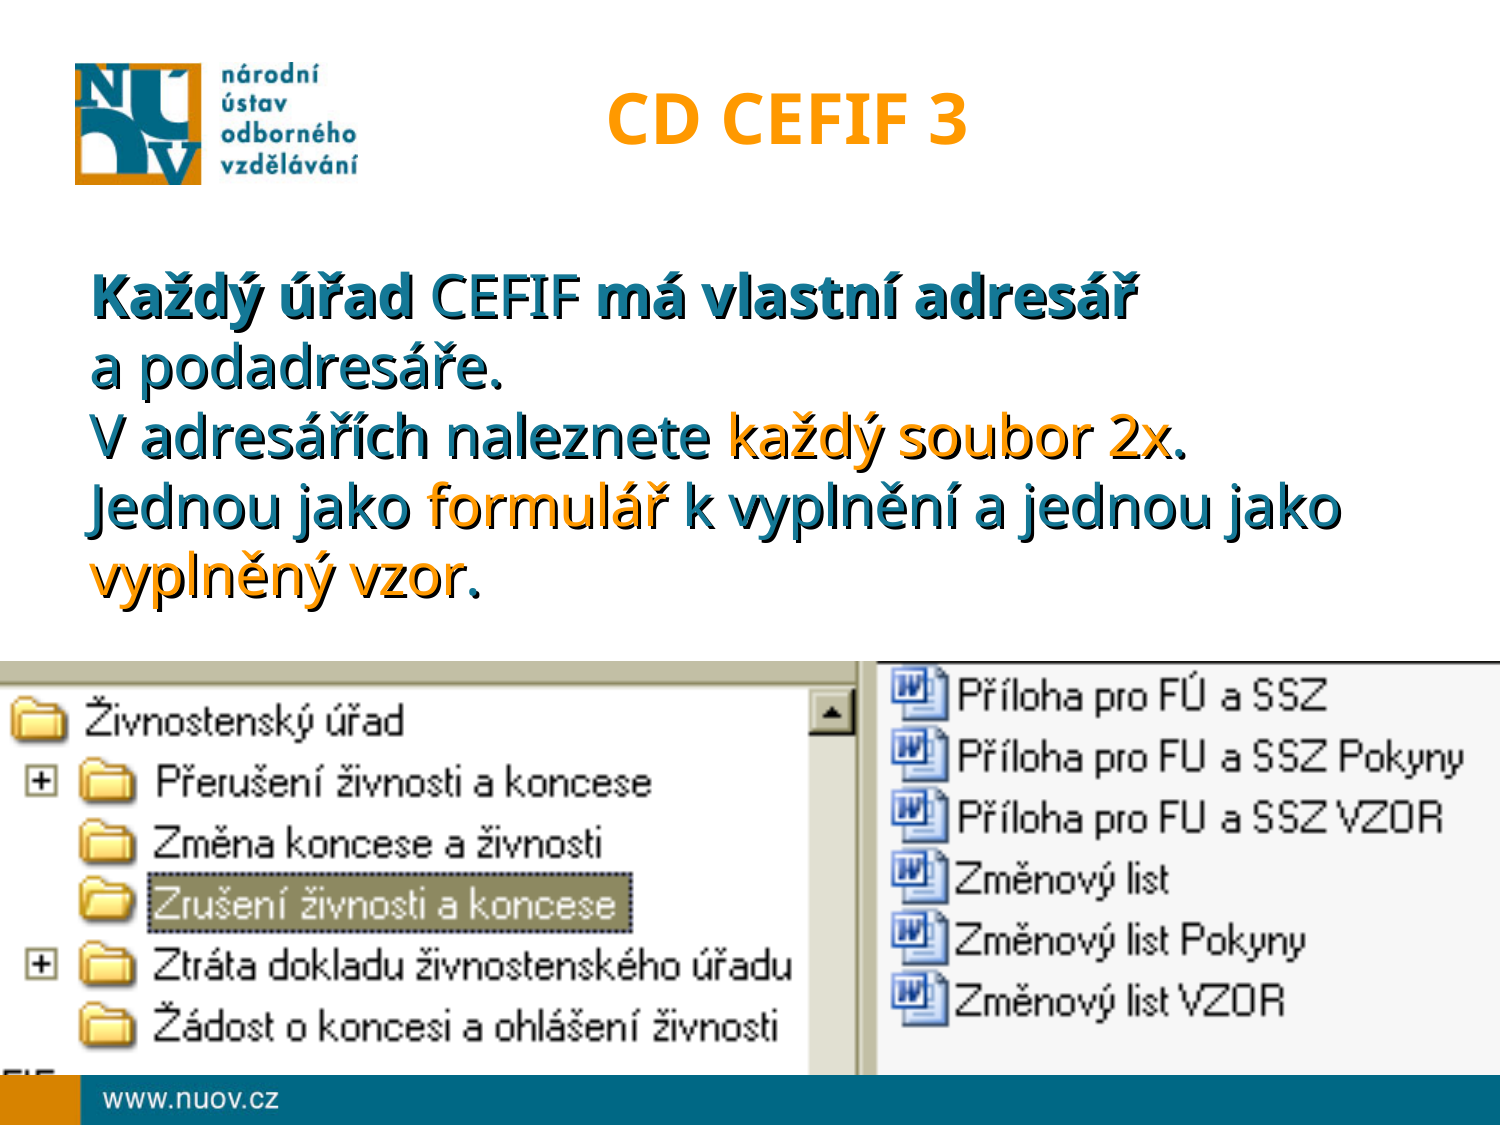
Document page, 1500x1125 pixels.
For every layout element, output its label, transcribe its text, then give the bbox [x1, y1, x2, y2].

text_box Každý úřad CEFIF má vlastní adresář a podadresáře. V adresářích naleznete každý soubor 2x. Jednou jako formulář k vyplnění a jednou jako vyplněný vzor. [74, 249, 1463, 616]
text_box [0, 1075, 1500, 1125]
text_box [75, 62, 358, 185]
picture [0, 661, 1500, 1075]
title CD CEFIF 3 [362, 37, 1463, 176]
